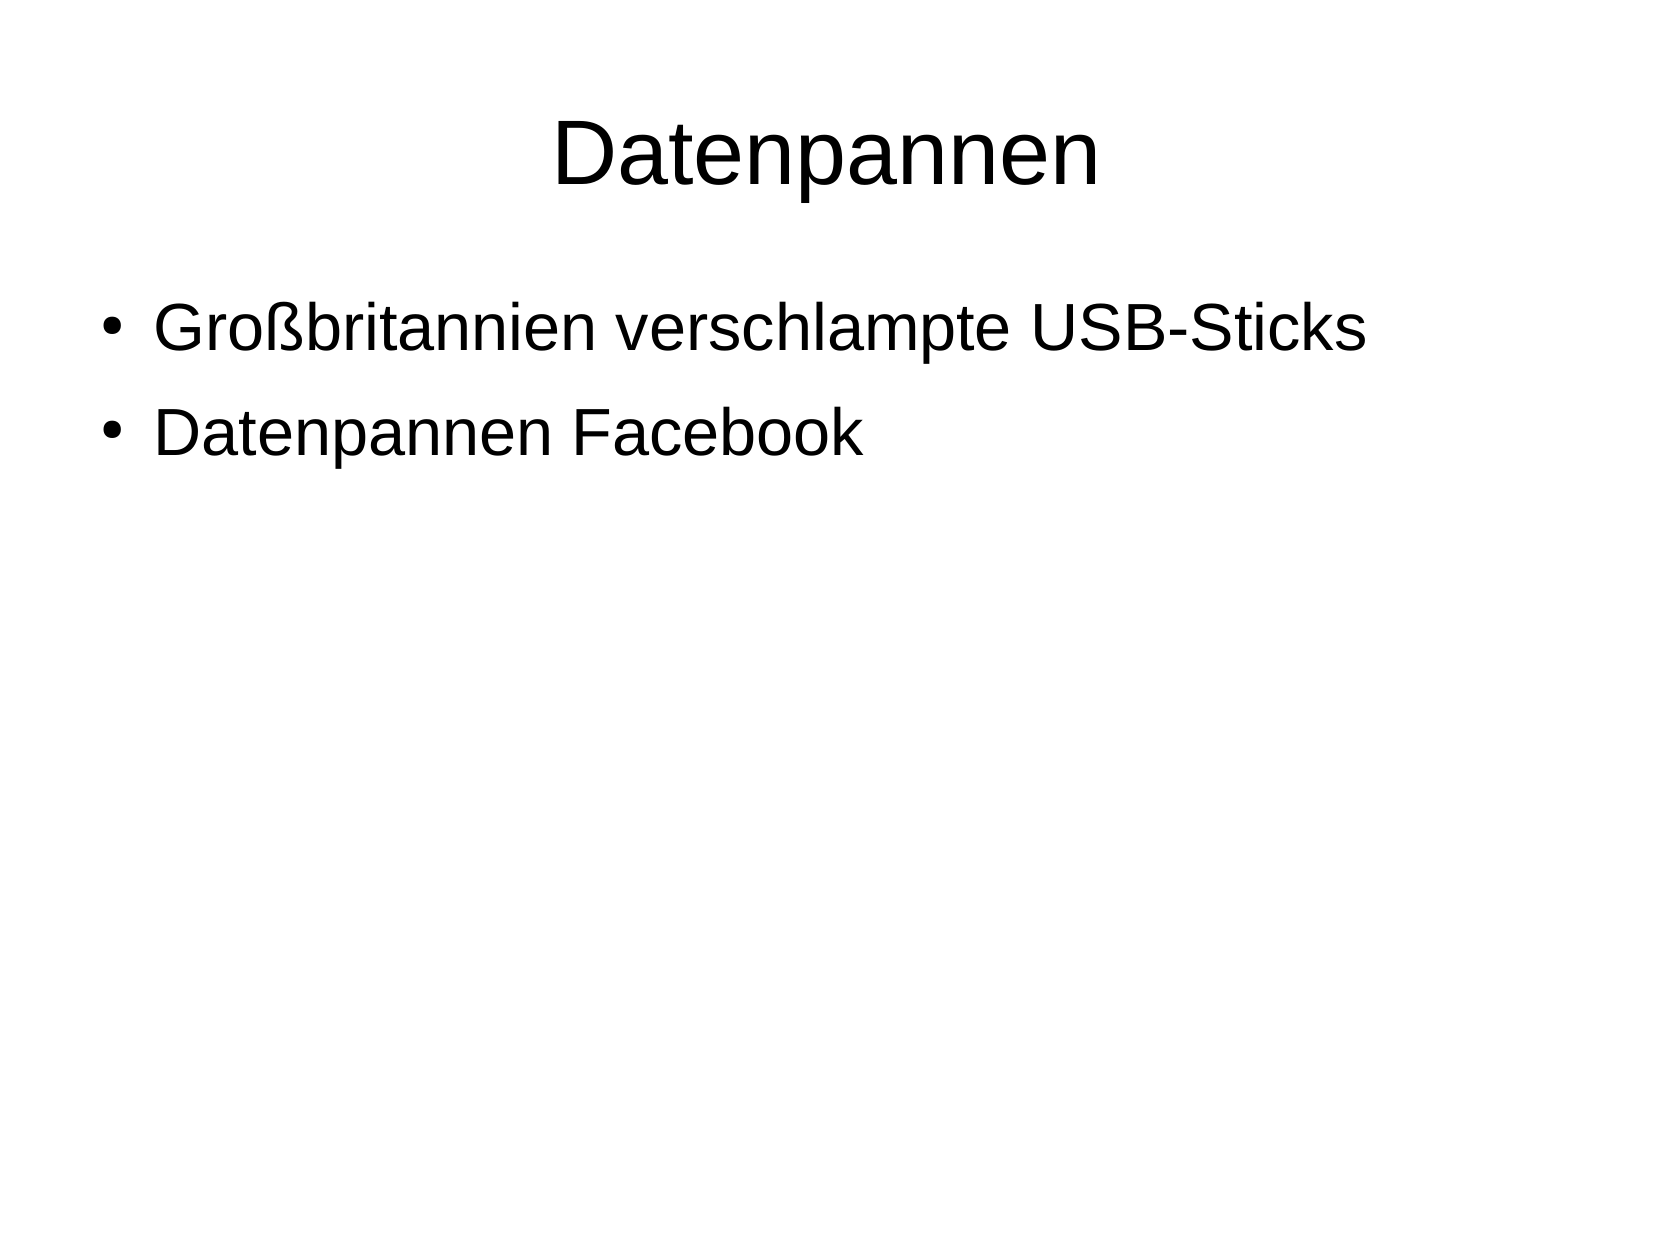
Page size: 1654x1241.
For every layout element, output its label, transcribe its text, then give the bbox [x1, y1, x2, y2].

title Datenpannen [82, 49, 1571, 257]
list Großbritannien verschlampte USB-Sticks Datenpannen Facebook [82, 290, 1571, 1010]
